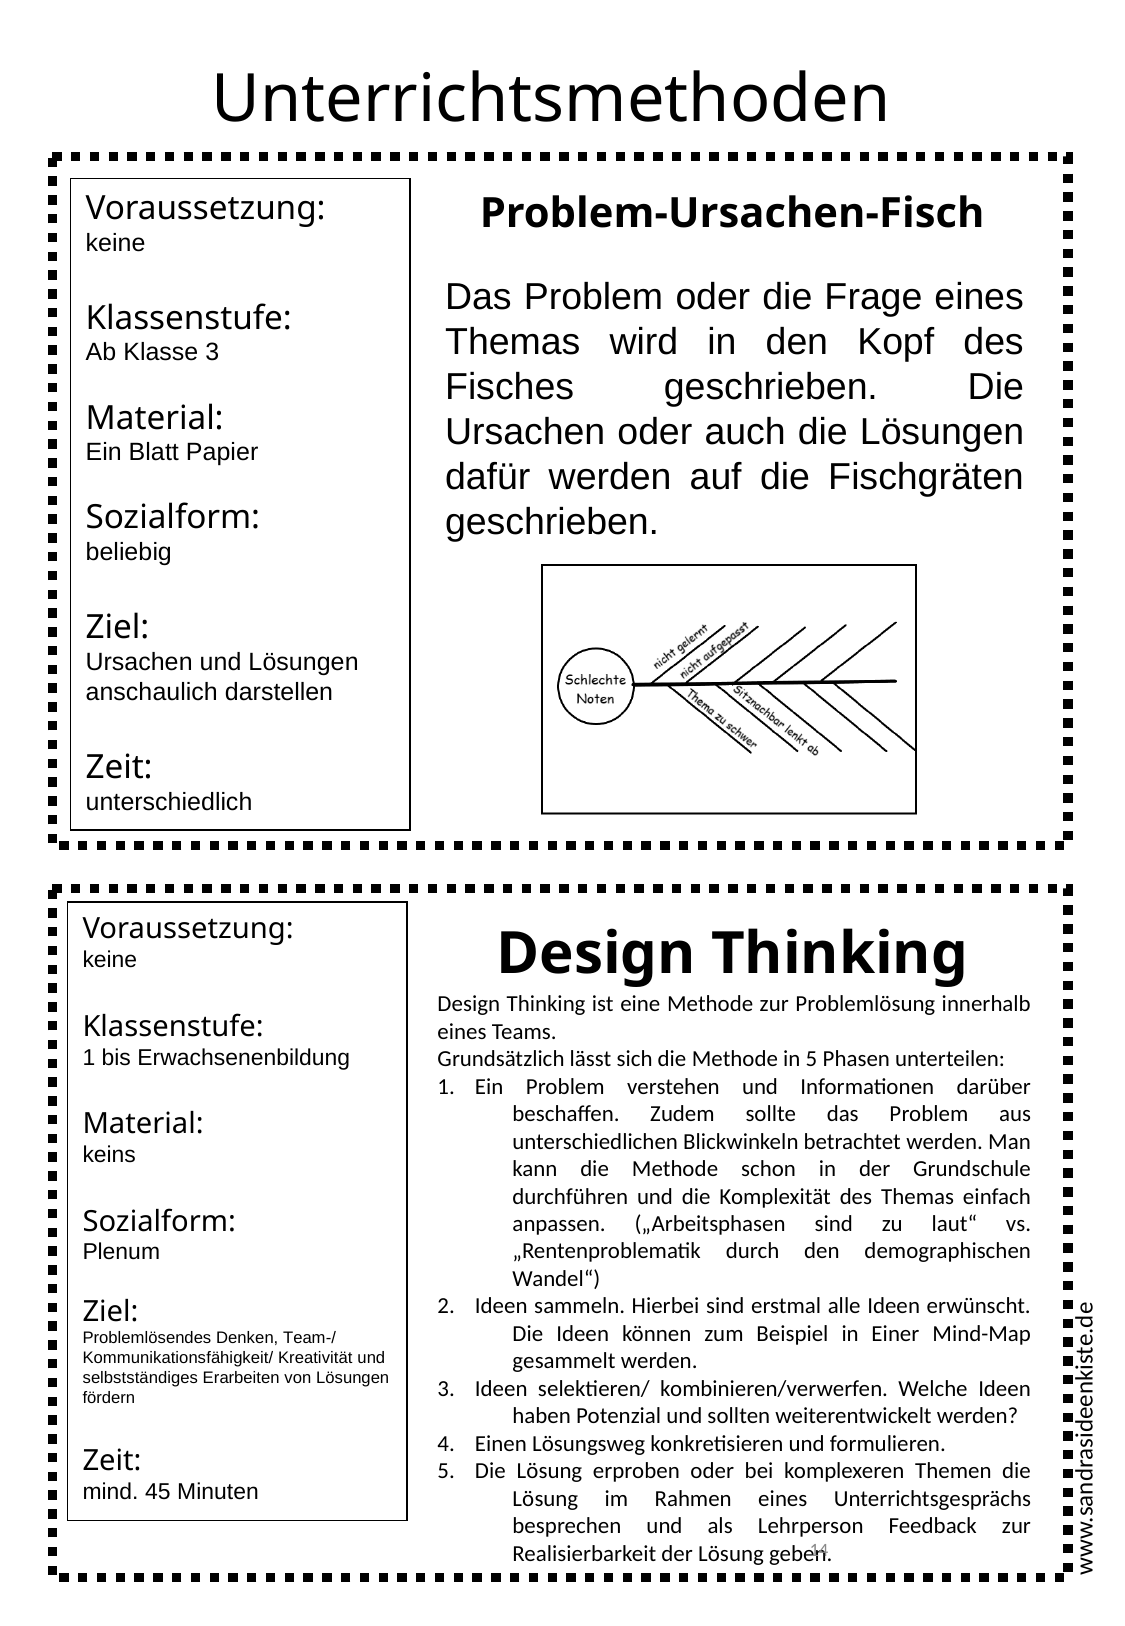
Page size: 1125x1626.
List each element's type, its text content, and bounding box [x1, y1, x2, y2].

text_box Voraussetzung: keine Klassenstufe: Ab Klasse 3 Material: Ein Blatt Papier Sozialform: beliebig Ziel: Ursachen und Lösungen anschaulich darstellen Zeit: unterschiedlich [70, 178, 411, 831]
text_box Design Thinking ist eine Methode zur Problemlösung innerhalb eines Teams. Grundsätzlich lässt sich die Methode in 5 Phasen unterteilen: Ein Problem verstehen und Informationen darüber beschaffen. Zudem sollte das Problem aus unterschiedlichen Blickwinkeln betrachtet werden. Man kann die Methode schon in der Grundschule durchführen und die Komplexität des Themas einfach anpassen. („Arbeitsphasen sind zu laut“ vs. „Rentenproblematik durch den demographischen Wandel“) Ideen sammeln. Hierbei sind erstmal alle Ideen erwünscht. Die Ideen können zum Beispiel in Einer Mind-Map gesammelt werden. Ideen selektieren/ kombinieren/verwerfen. Welche Ideen haben Potenzial und sollten weiterentwickelt werden? Einen Lösungsweg konkretisieren und formulieren. Die Lösung erproben oder bei komplexeren Themen die Lösung im Rahmen eines Unterrichtsgesprächs besprechen und als Lehrperson Feedback zur Realisierbarkeit der Lösung geben. [422, 981, 1047, 1553]
text_box Unterrichtsmethoden [52, 47, 1069, 144]
text_box [794, 1506, 1048, 1593]
text_box Das Problem oder die Frage eines Themas wird in den Kopf des Fisches geschrieben. Die Ursachen oder auch die Lösungen dafür werden auf die Fischgräten geschrieben. [430, 264, 1039, 553]
text_box Design Thinking [410, 907, 1055, 994]
text_box Voraussetzung: keine Klassenstufe: 1 bis Erwachsenenbildung Material: keins Sozialform: Plenum Ziel: Problemlösendes Denken, Team-/ Kommunikationsfähigkeit/ Kreativität und selbstständiges Erarbeiten von Lösungen fördern Zeit: mind. 45 Minuten [67, 902, 408, 1521]
picture [534, 556, 924, 822]
text_box www.sandrasideenkiste.de [1059, 1074, 1106, 1591]
text_box Problem-Ursachen-Fisch [410, 178, 1055, 245]
